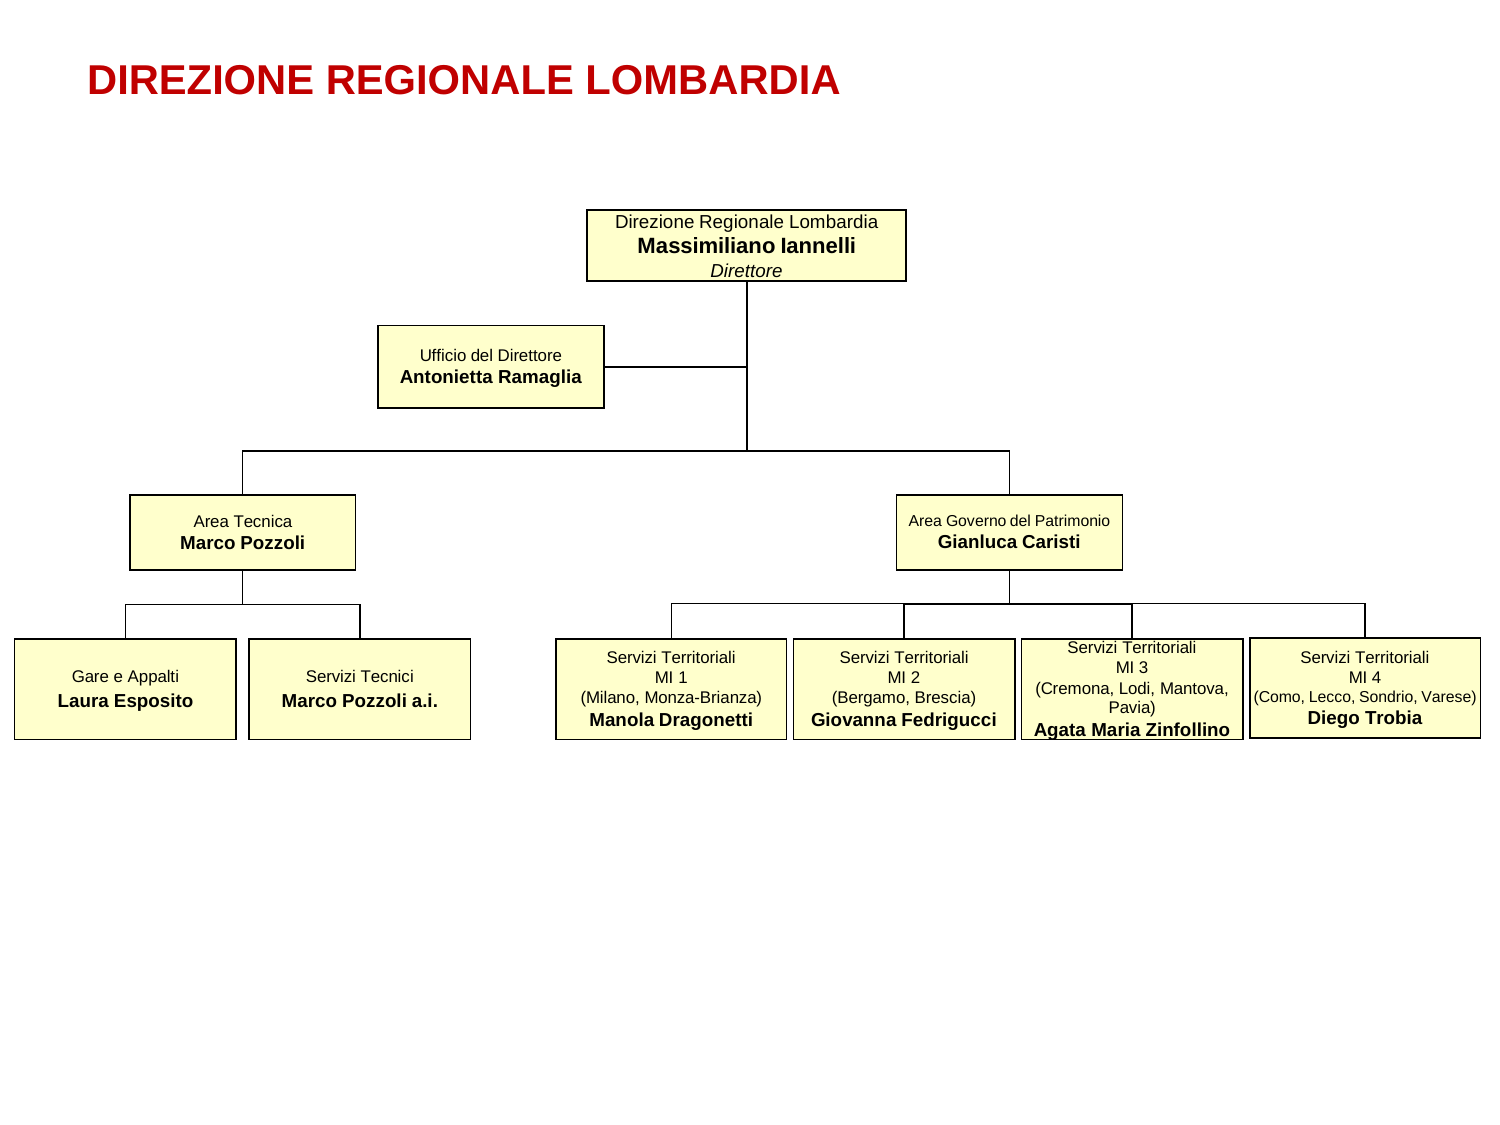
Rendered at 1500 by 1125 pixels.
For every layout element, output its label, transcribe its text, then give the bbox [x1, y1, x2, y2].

picture [13, 204, 1487, 752]
text_box DIREZIONE REGIONALE LOMBARDIA [72, 45, 1462, 128]
